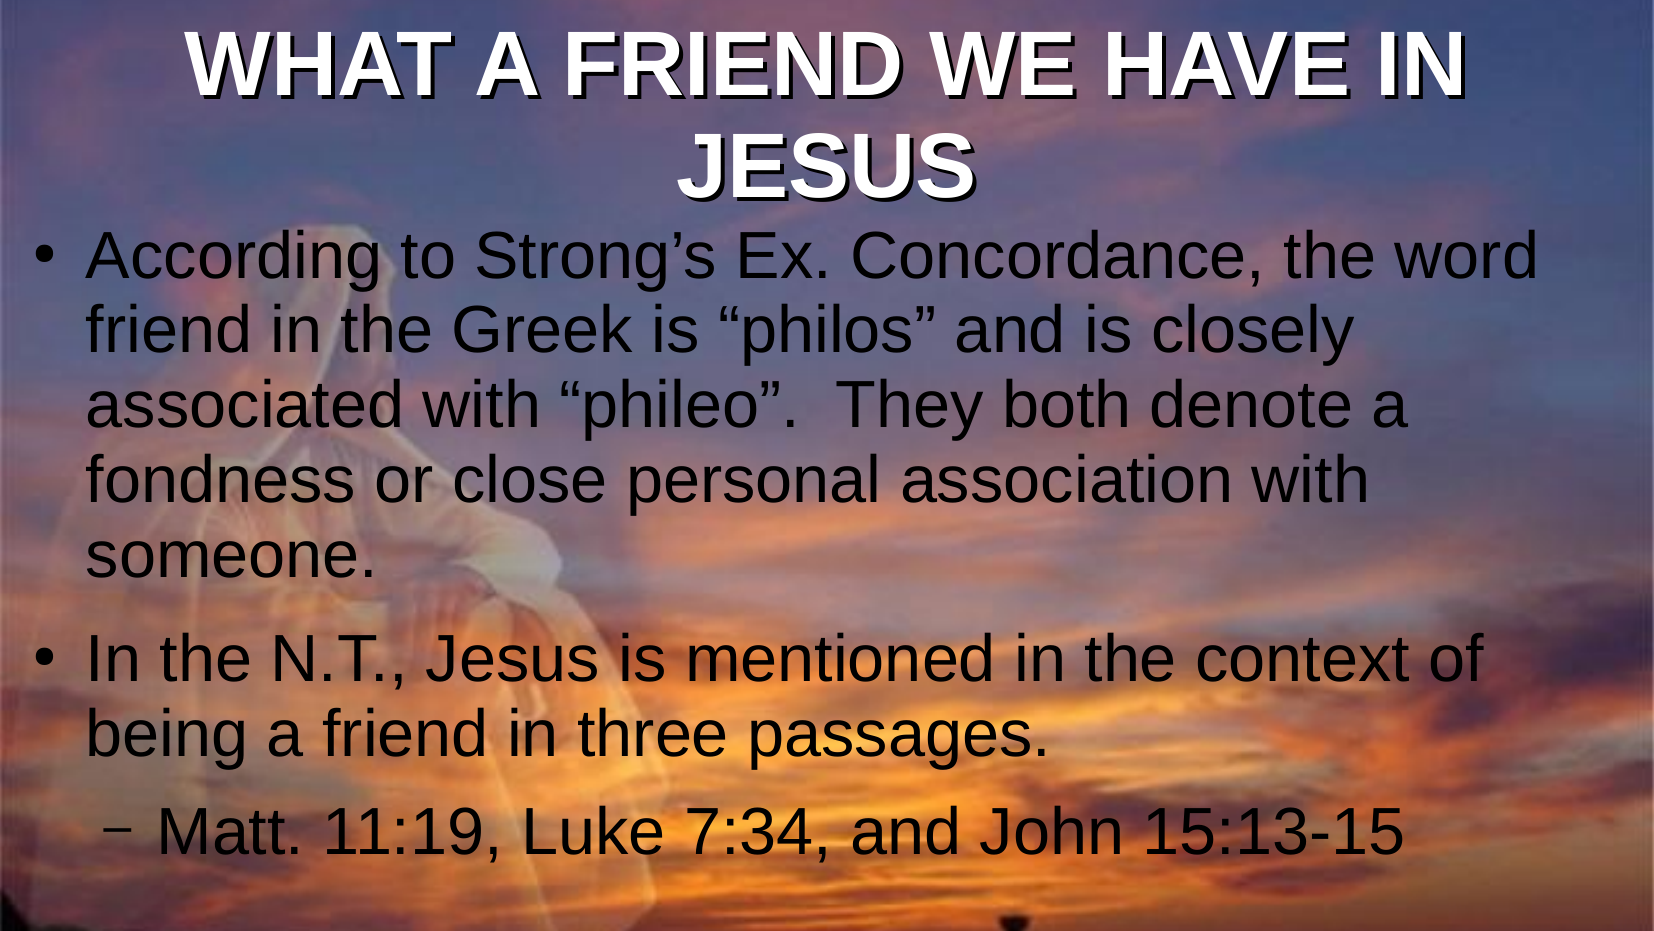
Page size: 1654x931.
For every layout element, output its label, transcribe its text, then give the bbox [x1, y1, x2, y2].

title WHAT A FRIEND WE HAVE IN JESUS [82, 12, 1571, 217]
picture [0, 0, 1654, 931]
list According to Strong’s Ex. Concordance, the word friend in the Greek is “philos” and is closely associated with “phileo”. They both denote a fondness or close personal association with someone. In the N.T., Jesus is mentioned in the context of being a friend in three passages. Matt. 11:19, Luke 7:34, and John 15:13-15 [15, 217, 1636, 916]
